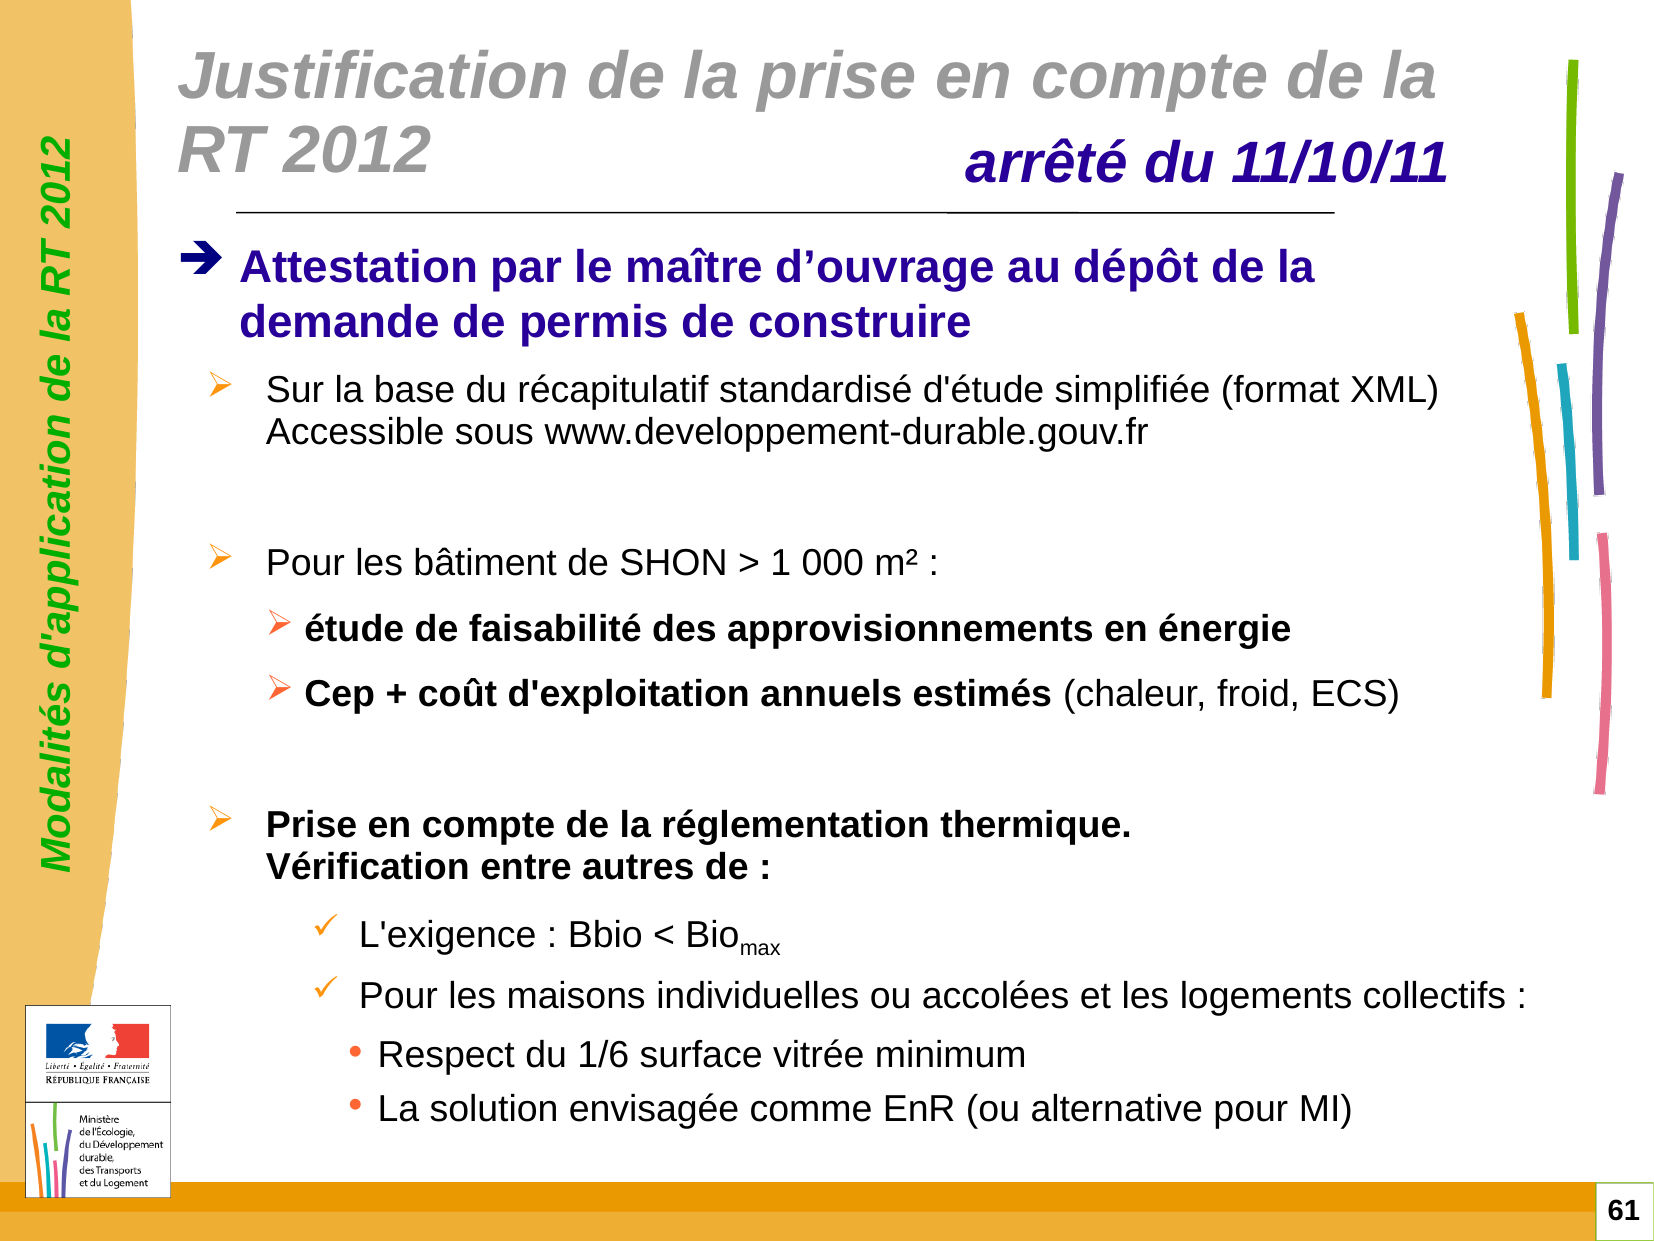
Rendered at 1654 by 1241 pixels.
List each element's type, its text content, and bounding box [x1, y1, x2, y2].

list Attestation par le maître d’ouvrage au dépôt de la demande de permis de construire Sur la base du récapitulatif standardisé d'étude simplifiée (format XML) Accessible sous www.developpement-durable.gouv.fr Pour les bâtiment de SHON > 1 000 m² : étude de faisabilité des approvisionnements en énergie Cep + coût d'exploitation annuels estimés (chaleur, froid, ECS) Prise en compte de la réglementation thermique. Vérification entre autres de : L'exigence : Bbio < Biomax Pour les maisons individuelles ou accolées et les logements collectifs : Respect du 1/6 surface vitrée minimum La solution envisagée comme EnR (ou alternative pour MI) [177, 236, 1536, 1155]
picture [0, 0, 1654, 1241]
text_box Modalités d'application de la RT 2012 [11, 47, 101, 963]
text_box arrêté du 11/10/11 [903, 124, 1503, 195]
title Justification de la prise en compte de la RT 2012 [177, 29, 1536, 198]
